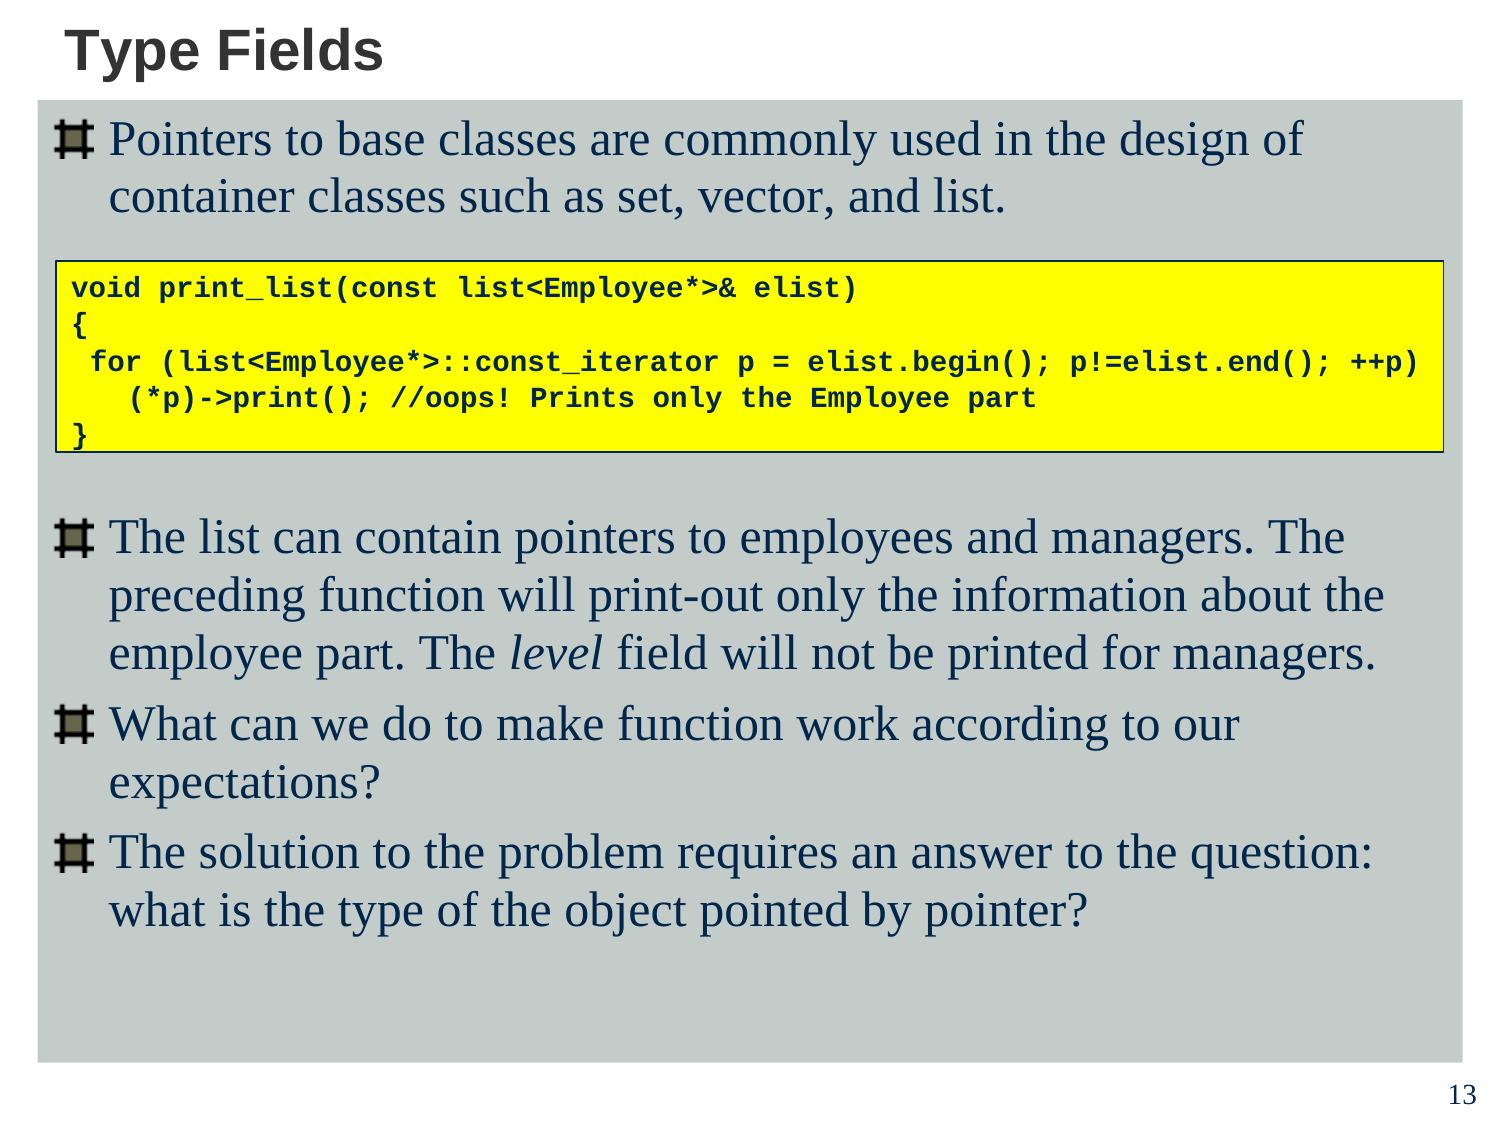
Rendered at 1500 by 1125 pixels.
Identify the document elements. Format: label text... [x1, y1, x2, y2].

list Pointers to base classes are commonly used in the design of container classes such as set, vector, and list. The list can contain pointers to employees and managers. The preceding function will print-out only the information about the employee part. The level field will not be printed for managers. What can we do to make function work according to our expectations? The solution to the problem requires an answer to the question: what is the type of the object pointed by pointer? [37, 99, 1463, 1063]
title Type Fields [50, 0, 1450, 91]
text_box void print_list(const list<Employee*>& elist) { for (list<Employee*>::const_iterator p = elist.begin(); p!=elist.end(); ++p) (*p)->print(); //oops! Prints only the Employee part } [56, 261, 1444, 461]
